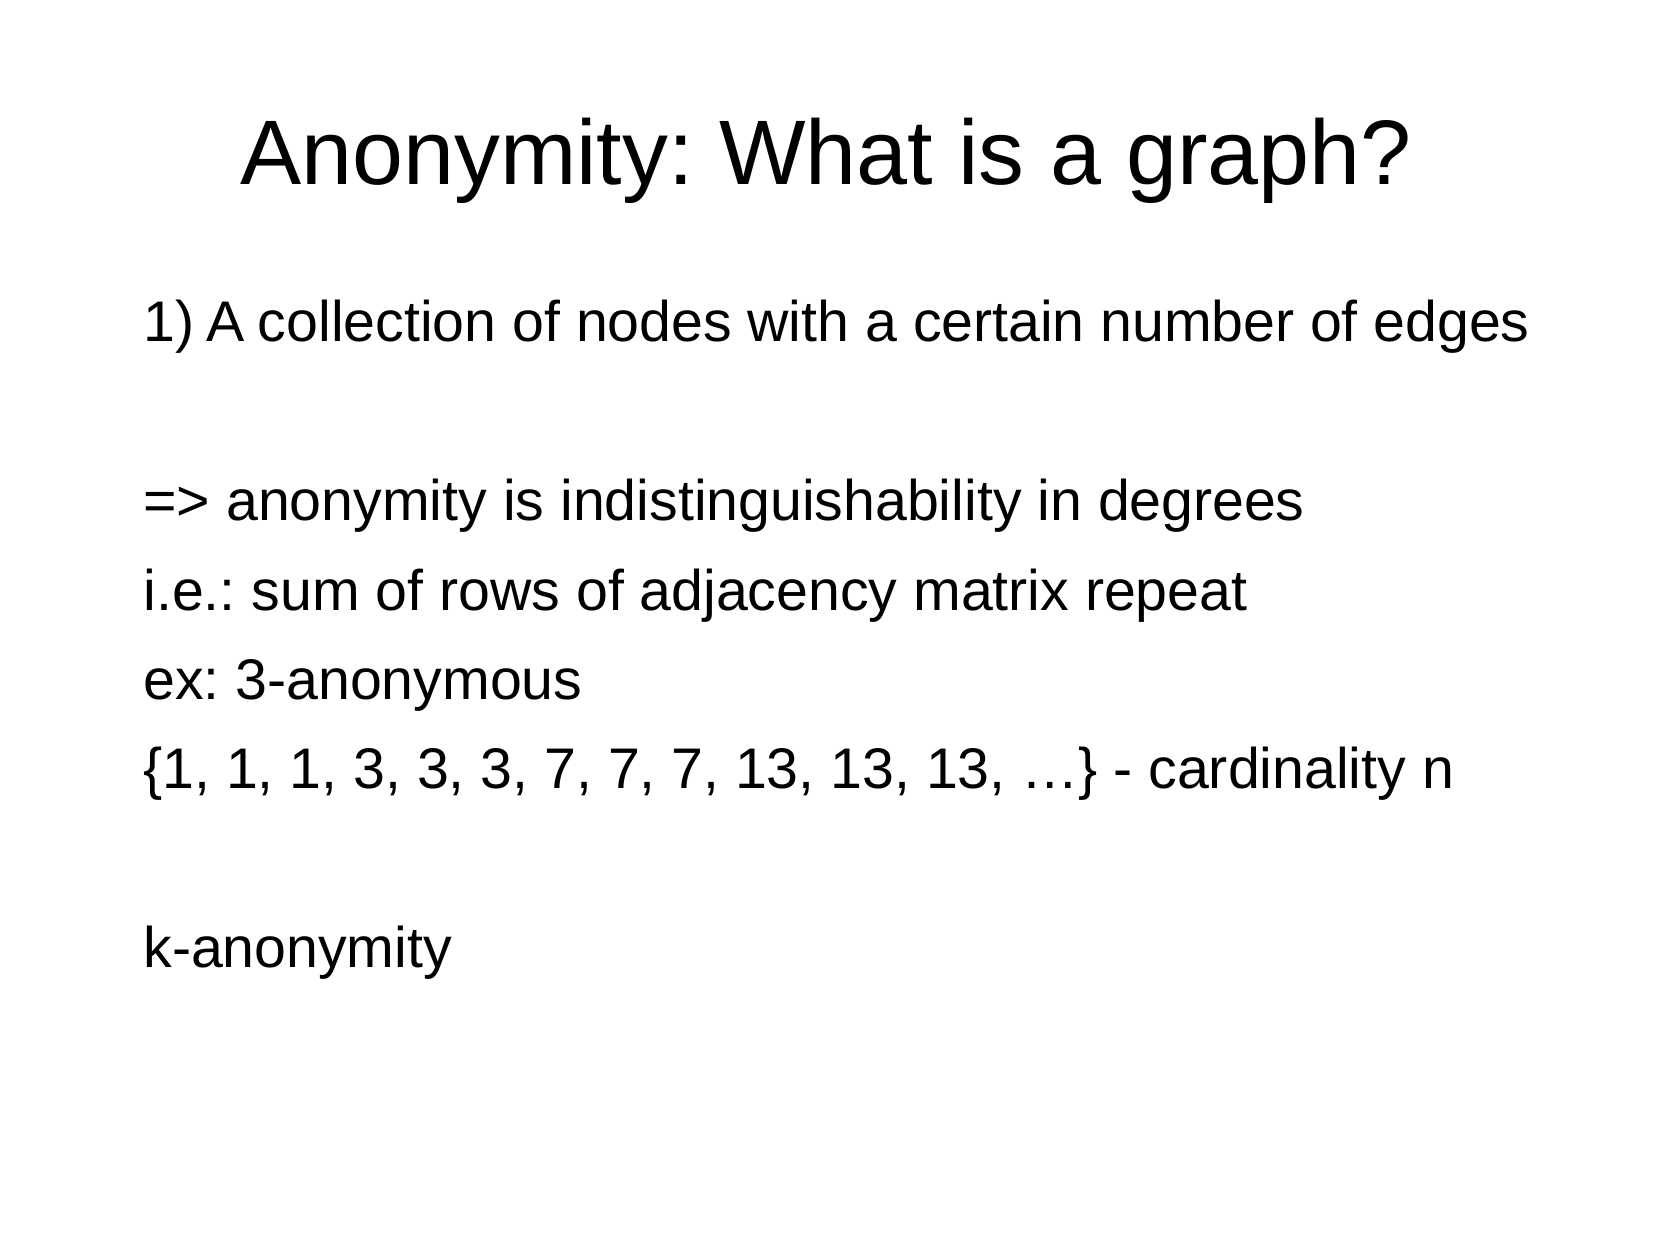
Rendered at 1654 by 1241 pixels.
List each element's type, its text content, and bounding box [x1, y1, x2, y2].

title Anonymity: What is a graph? [82, 49, 1571, 257]
list 1) A collection of nodes with a certain number of edges => anonymity is indistinguishability in degrees i.e.: sum of rows of adjacency matrix repeat ex: 3-anonymous {1, 1, 1, 3, 3, 3, 7, 7, 7, 13, 13, 13, …} - cardinality n k-anonymity [82, 290, 1538, 1010]
